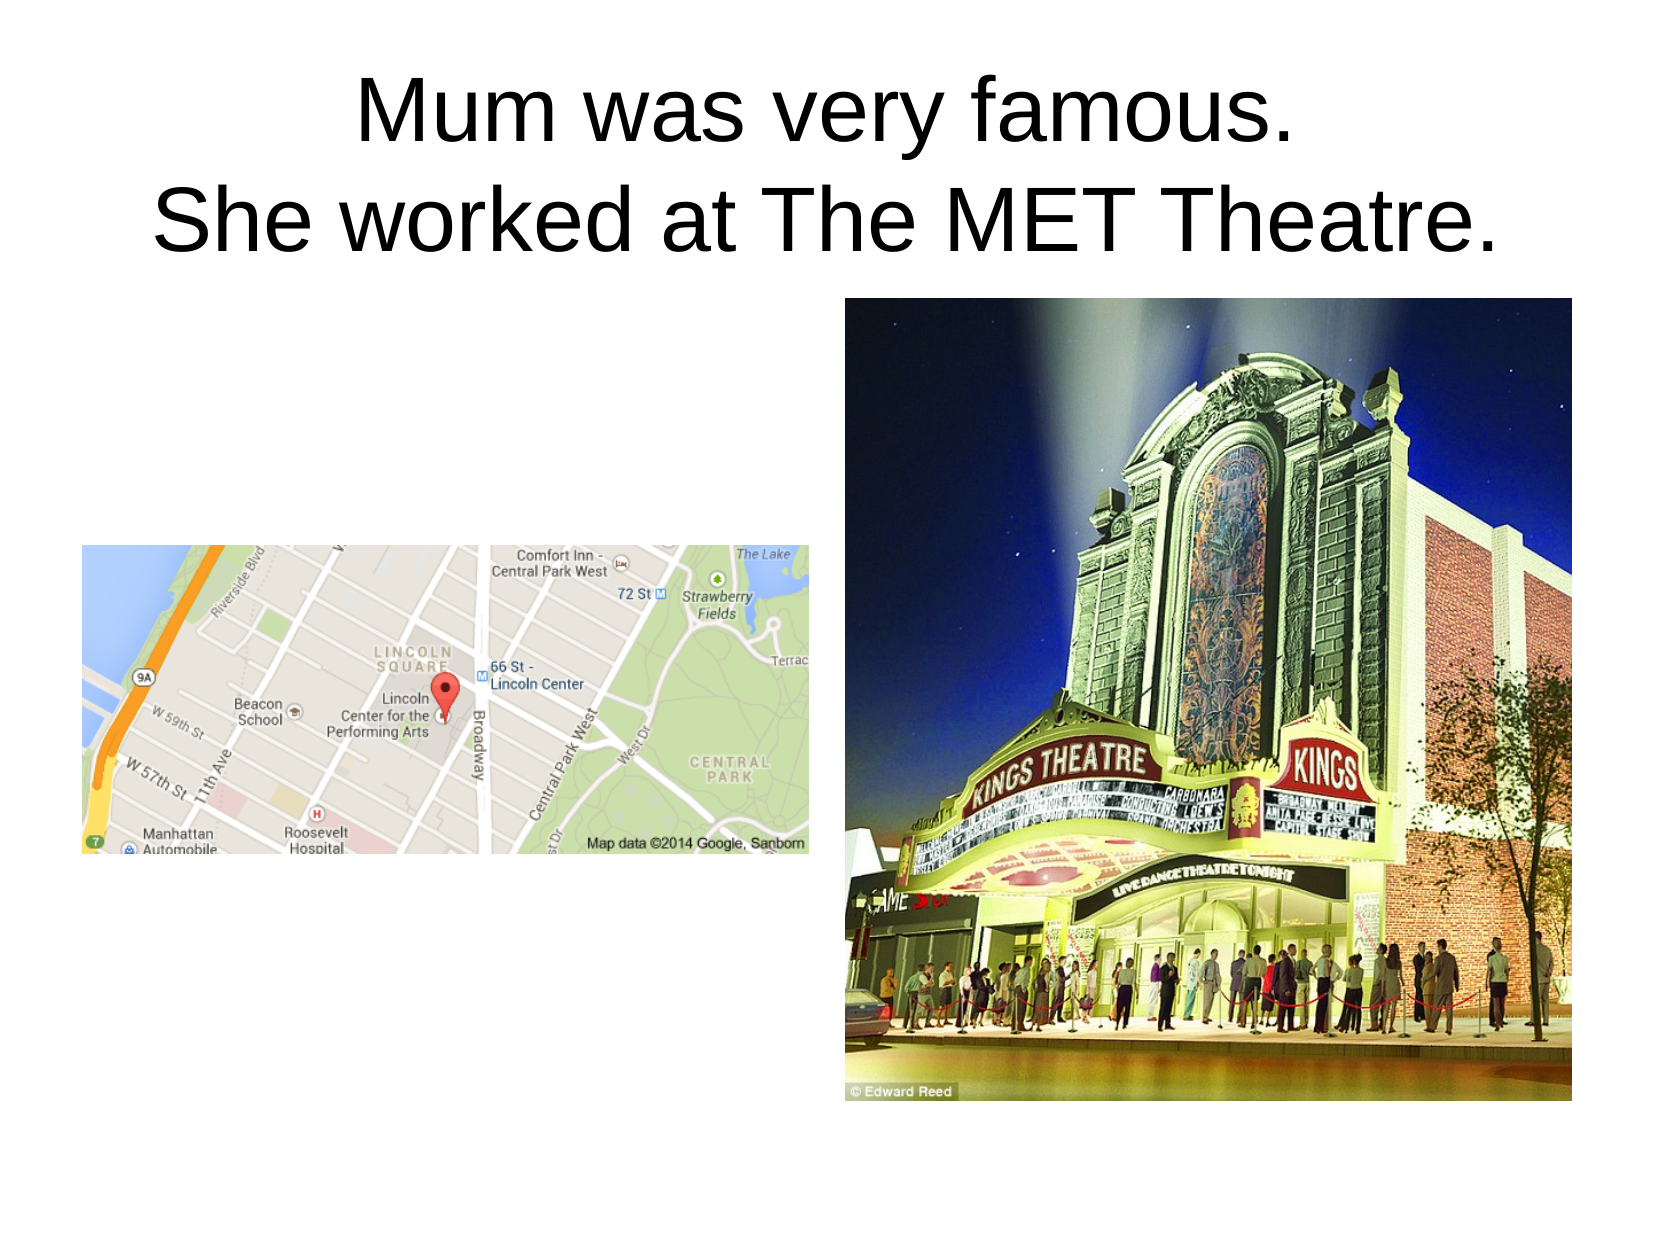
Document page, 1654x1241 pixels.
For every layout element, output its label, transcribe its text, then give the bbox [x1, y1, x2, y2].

title Mum was very famous. She worked at The MET Theatre. [82, 49, 1571, 257]
picture [845, 298, 1572, 1101]
picture [82, 545, 809, 854]
